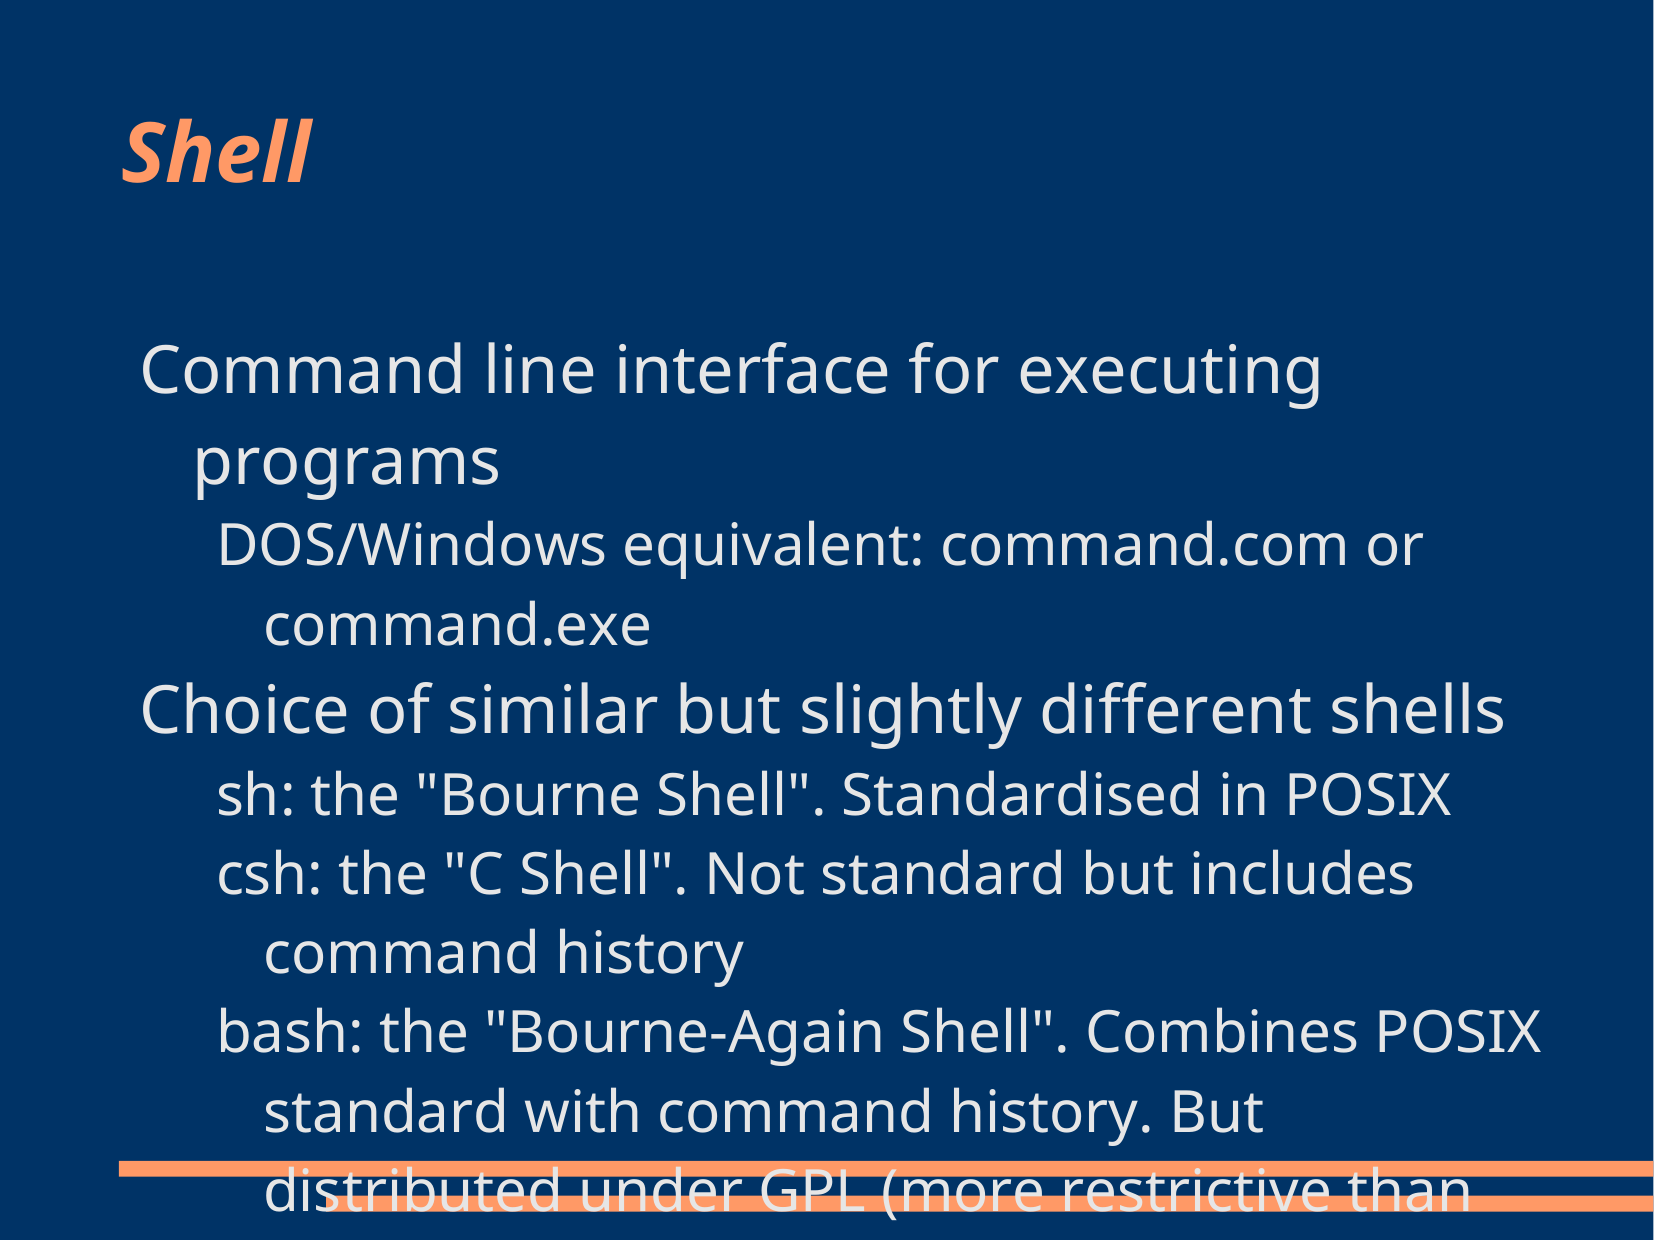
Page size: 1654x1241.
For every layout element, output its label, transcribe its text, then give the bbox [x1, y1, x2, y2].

list Command line interface for executing programs DOS/Windows equivalent: command.com or command.exe Choice of similar but slightly different shells sh: the "Bourne Shell". Standardised in POSIX csh: the "C Shell". Not standard but includes command history bash: the "Bourne-Again Shell". Combines POSIX standard with command history. But distributed under GPL (more restrictive than BSD licence) [121, 322, 1561, 1132]
title Shell [121, 46, 1534, 254]
